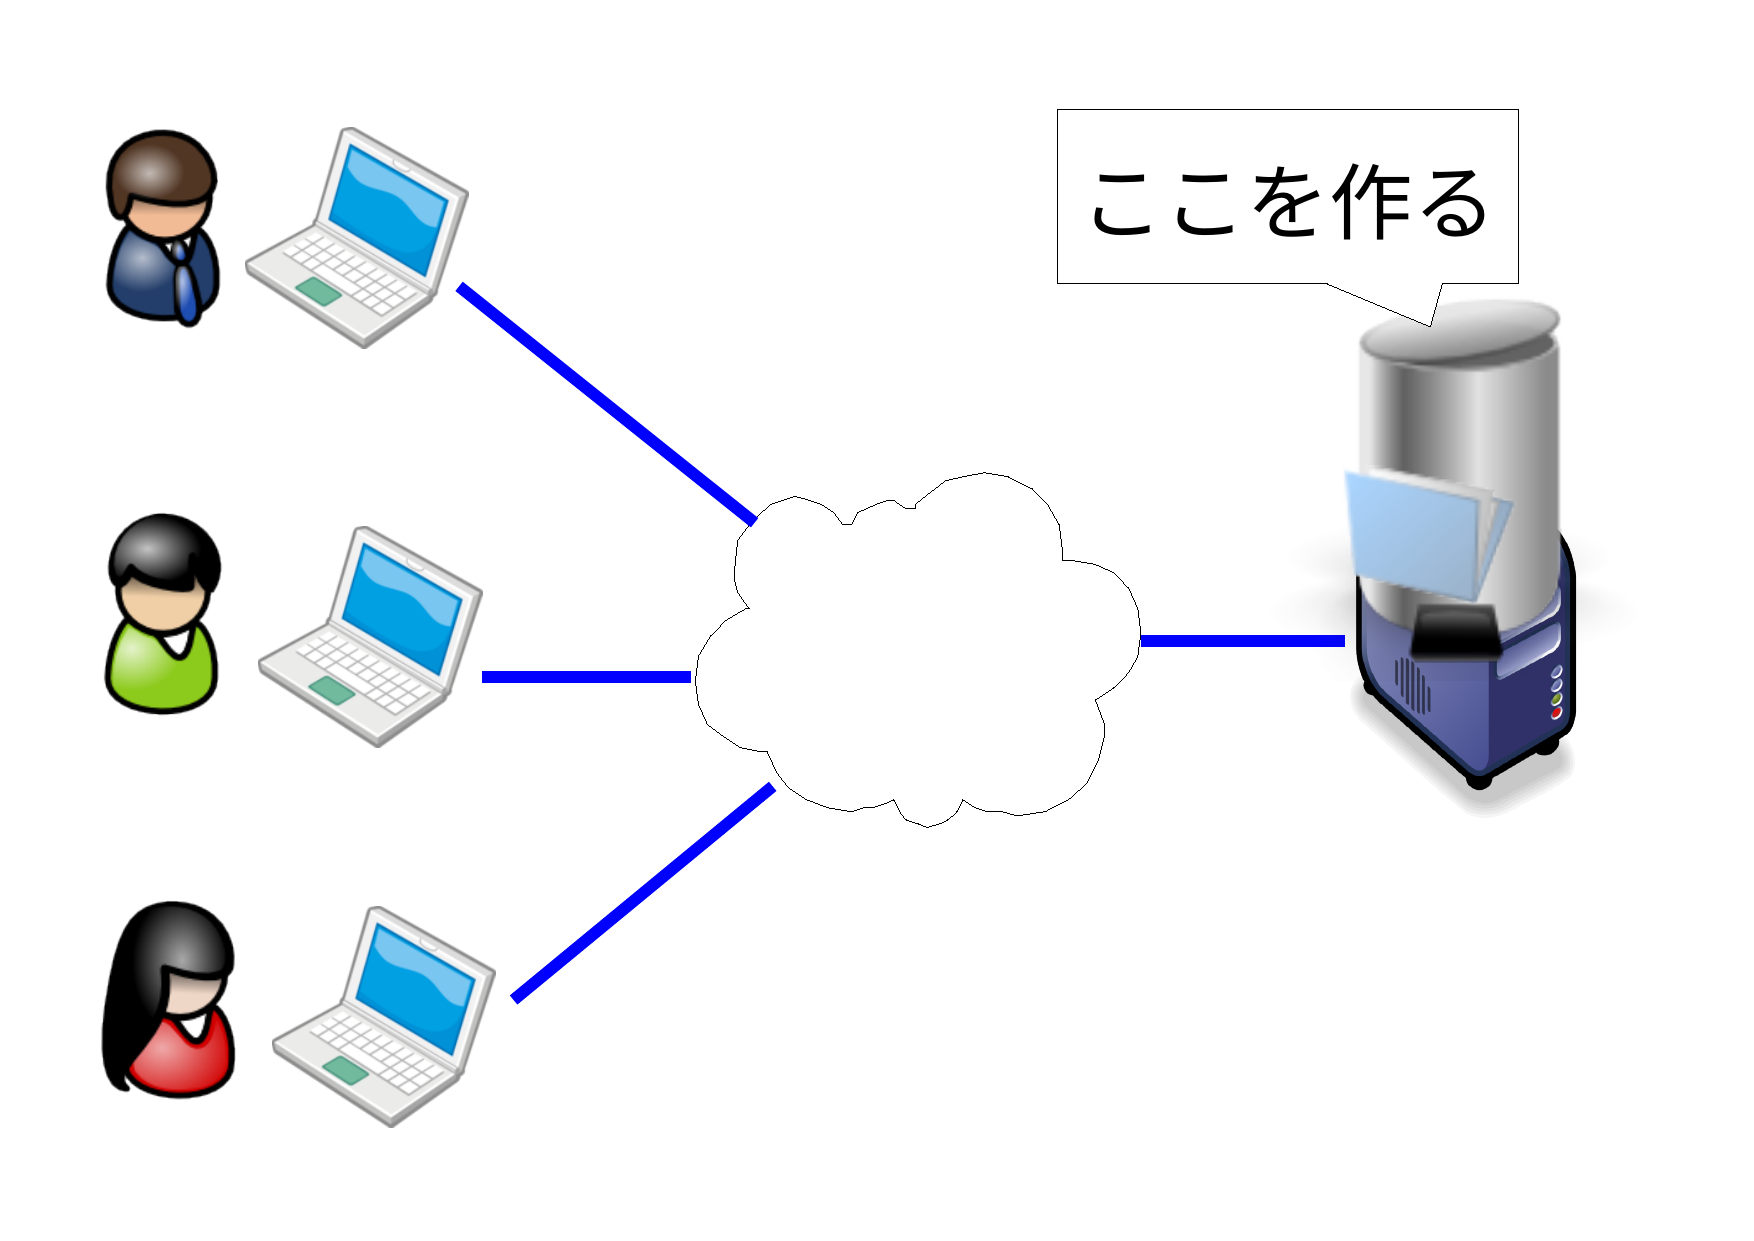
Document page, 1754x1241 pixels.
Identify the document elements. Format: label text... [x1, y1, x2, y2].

text_box [695, 472, 1141, 828]
picture [1250, 197, 1669, 864]
text_box ここを作る [1057, 109, 1519, 327]
picture [68, 895, 496, 1128]
picture [59, 509, 483, 748]
picture [59, 123, 469, 349]
